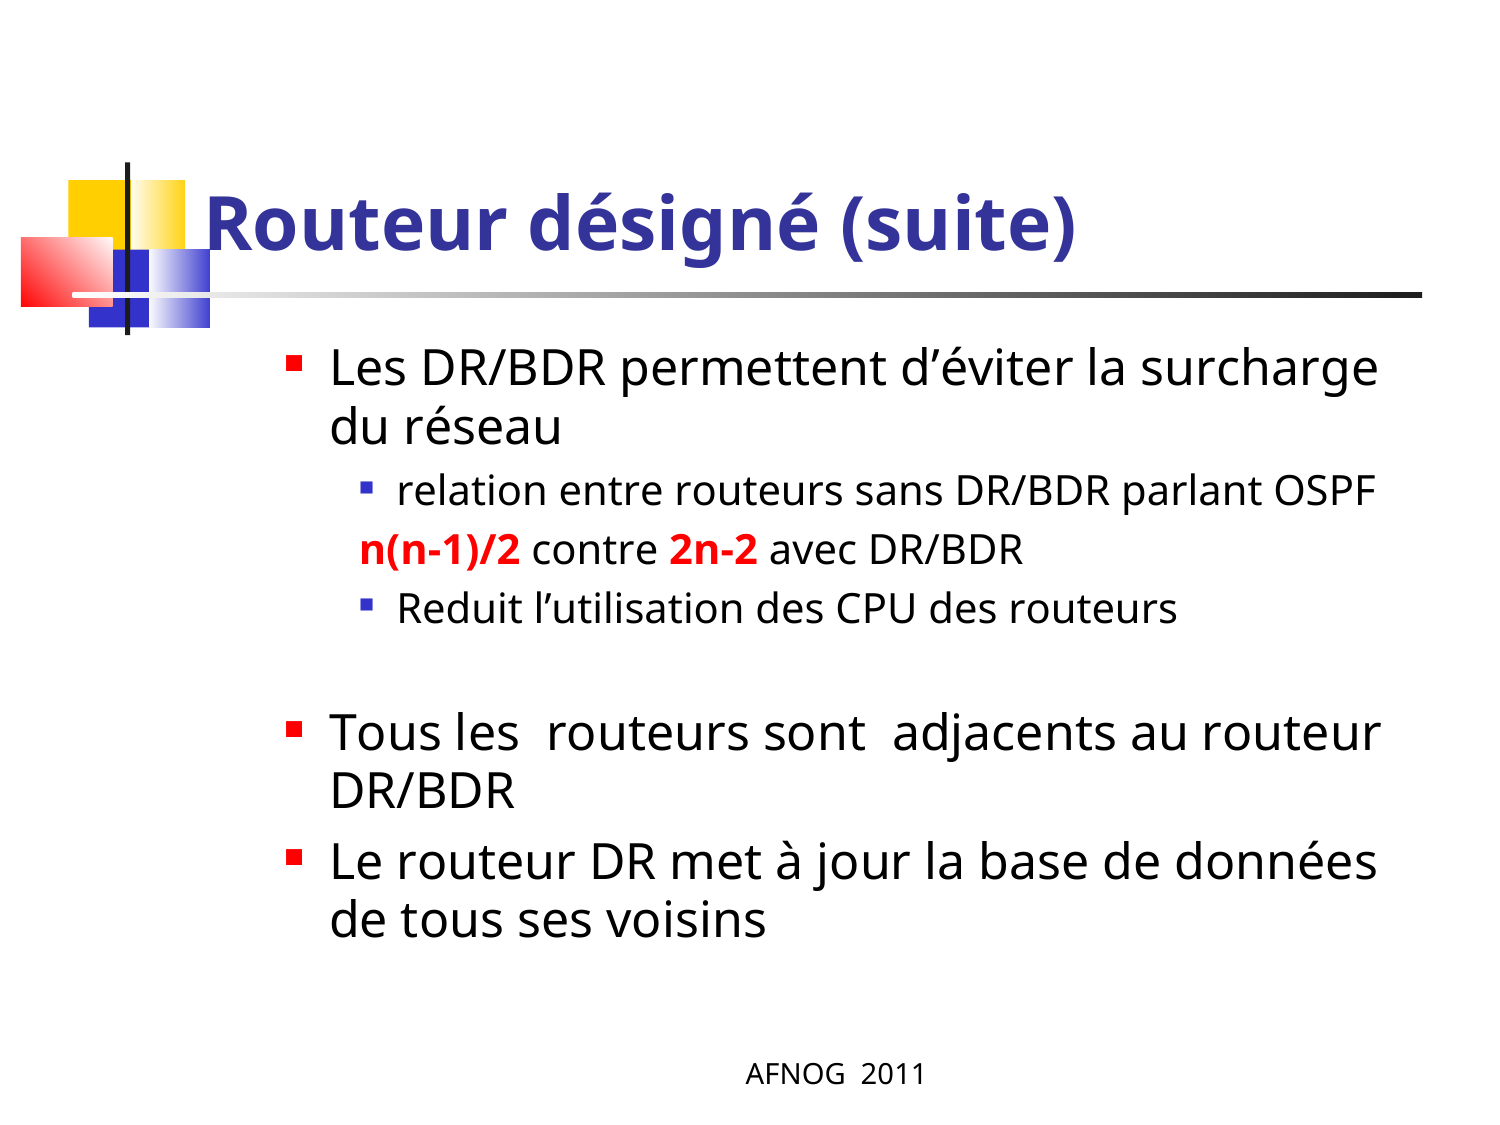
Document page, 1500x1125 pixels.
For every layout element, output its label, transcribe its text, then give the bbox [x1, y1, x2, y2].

title Routeur désigné (suite)‏ [188, 35, 1468, 276]
list Les DR/BDR permettent d’éviter la surcharge du réseau relation entre routeurs sans DR/BDR parlant OSPF n(n-1)/2 contre 2n-2 avec DR/BDR Reduit l’utilisation des CPU des routeurs Tous les routeurs sont adjacents au routeur DR/BDR Le routeur DR met à jour la base de données de tous ses voisins [193, 330, 1447, 1008]
text_box AFNOG 2011 [599, 1024, 1074, 1099]
